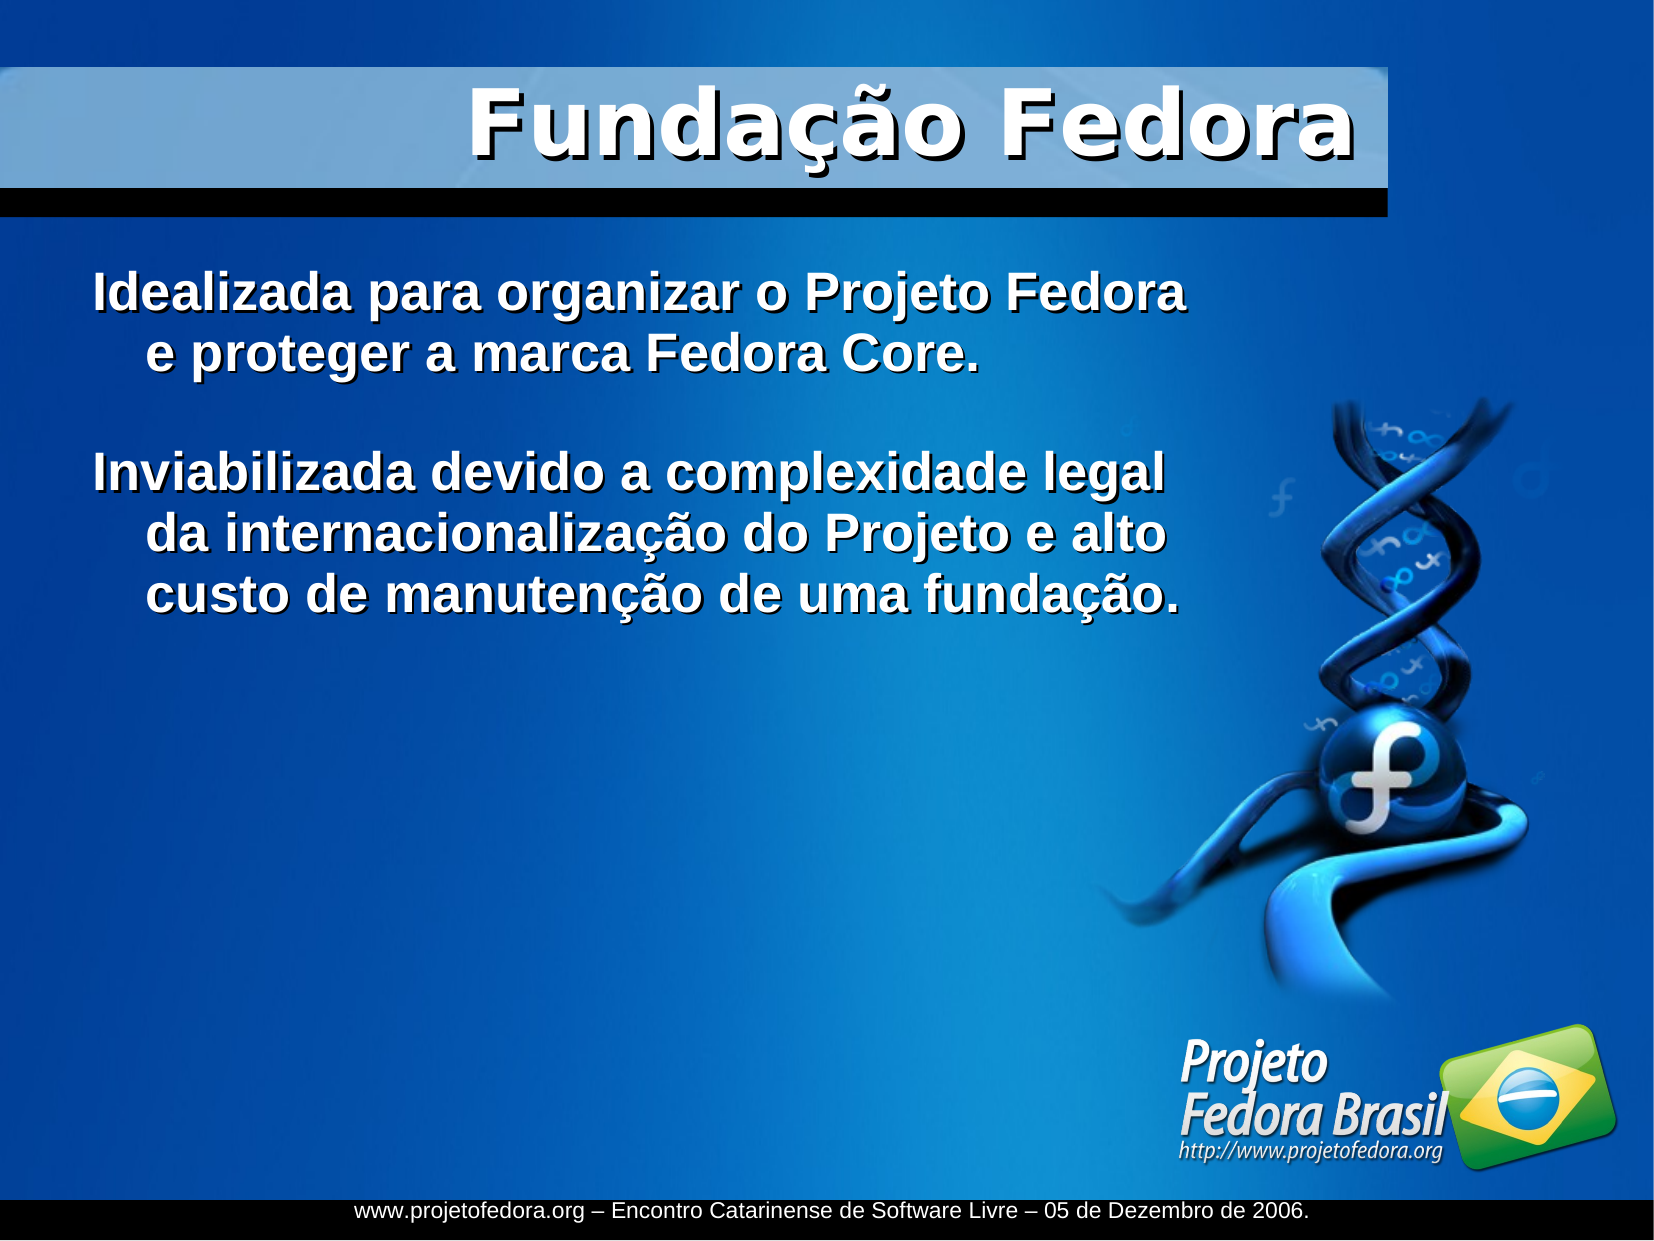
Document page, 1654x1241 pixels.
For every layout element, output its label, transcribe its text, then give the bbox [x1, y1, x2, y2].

text_box Fundação Fedora [450, 63, 1394, 202]
picture [0, 0, 1654, 1200]
list Idealizada para organizar o Projeto Fedora e proteger a marca Fedora Core. Inviabilizada devido a complexidade legal da internacionalização do Projeto e alto custo de manutenção de uma fundação. [75, 261, 1201, 1163]
text_box www.projetofedora.org – Encontro Catarinense de Software Livre – 05 de Dezembro de 2006. [339, 1190, 1427, 1241]
